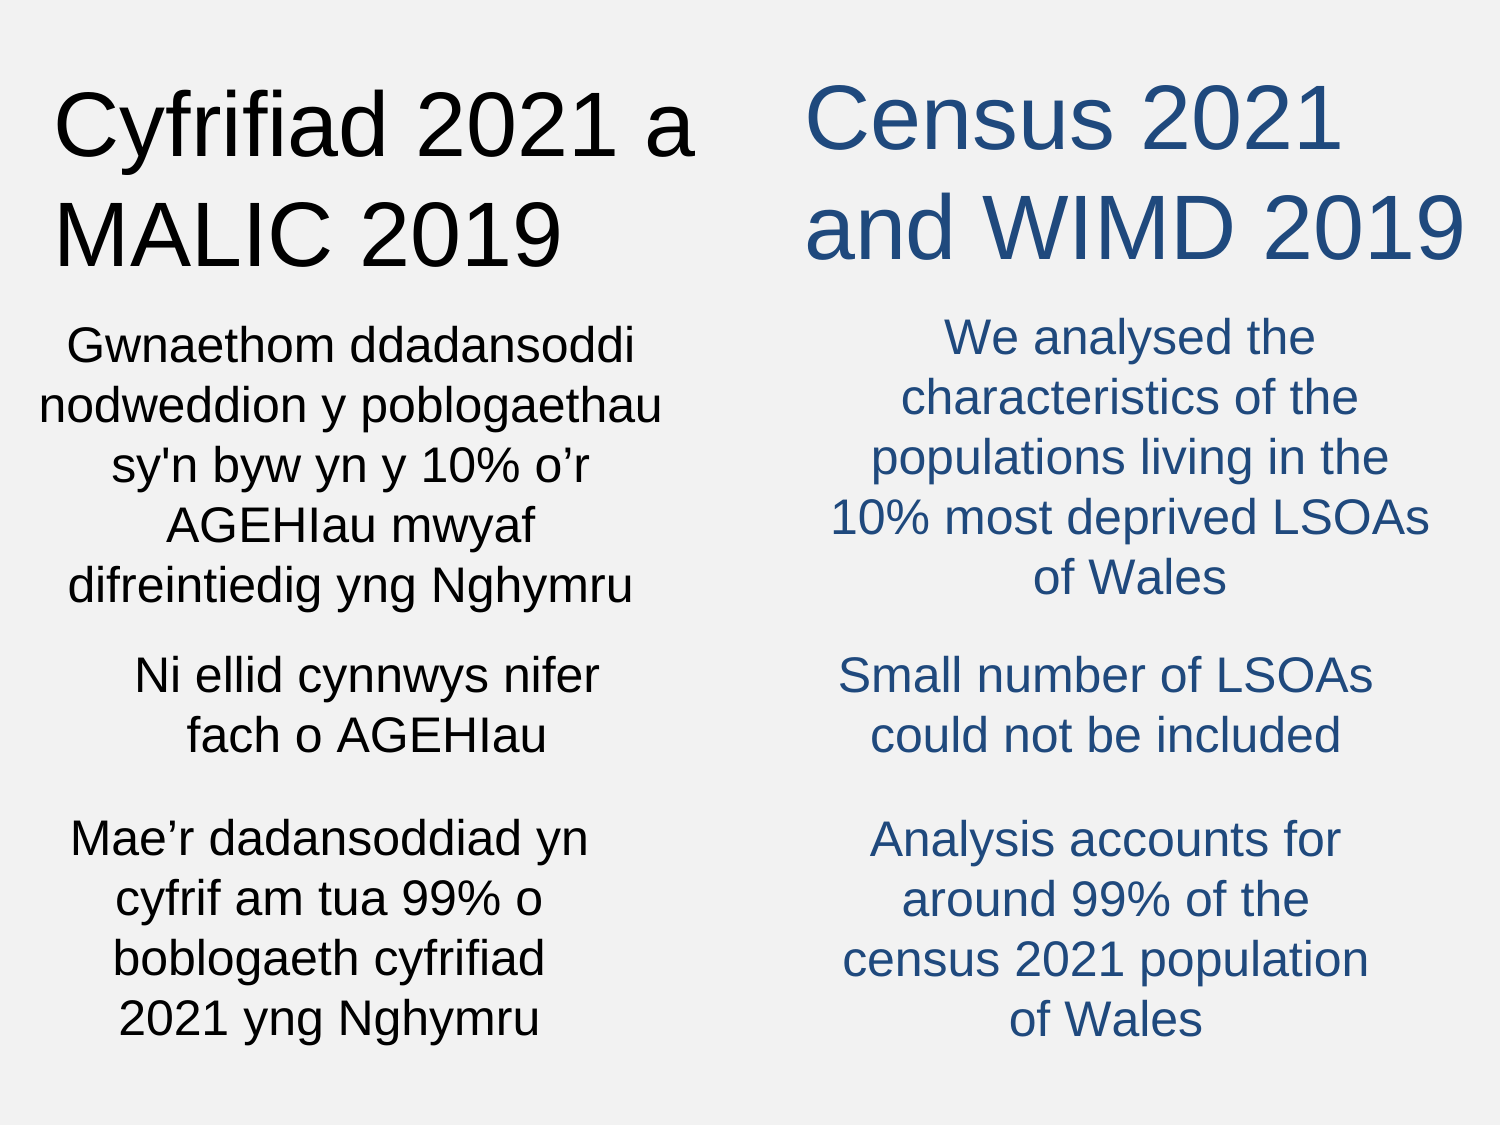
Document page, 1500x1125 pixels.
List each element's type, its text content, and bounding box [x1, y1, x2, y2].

text_box Analysis accounts for around 99% of the census 2021 population of Wales [815, 798, 1397, 1057]
text_box We analysed the characteristics of the populations living in the 10% most deprived LSOAs of Wales [799, 297, 1462, 616]
text_box Mae’r dadansoddiad yn cyfrif am tua 99% o boblogaeth cyfrifiad 2021 yng Nghymru [38, 797, 621, 1056]
text_box Ni ellid cynnwys nifer fach o AGEHIau [76, 634, 658, 772]
text_box Small number of LSOAs could not be included [815, 634, 1397, 772]
text_box Gwnaethom ddadansoddi nodweddion y poblogaethau sy'n byw yn y 10% o’r AGEHIau mwyaf difreintiedig yng Nghymru [19, 305, 682, 624]
text_box Cyfrifiad 2021 a MALIC 2019 [38, 57, 750, 295]
text_box Census 2021 and WIMD 2019 [789, 50, 1500, 288]
